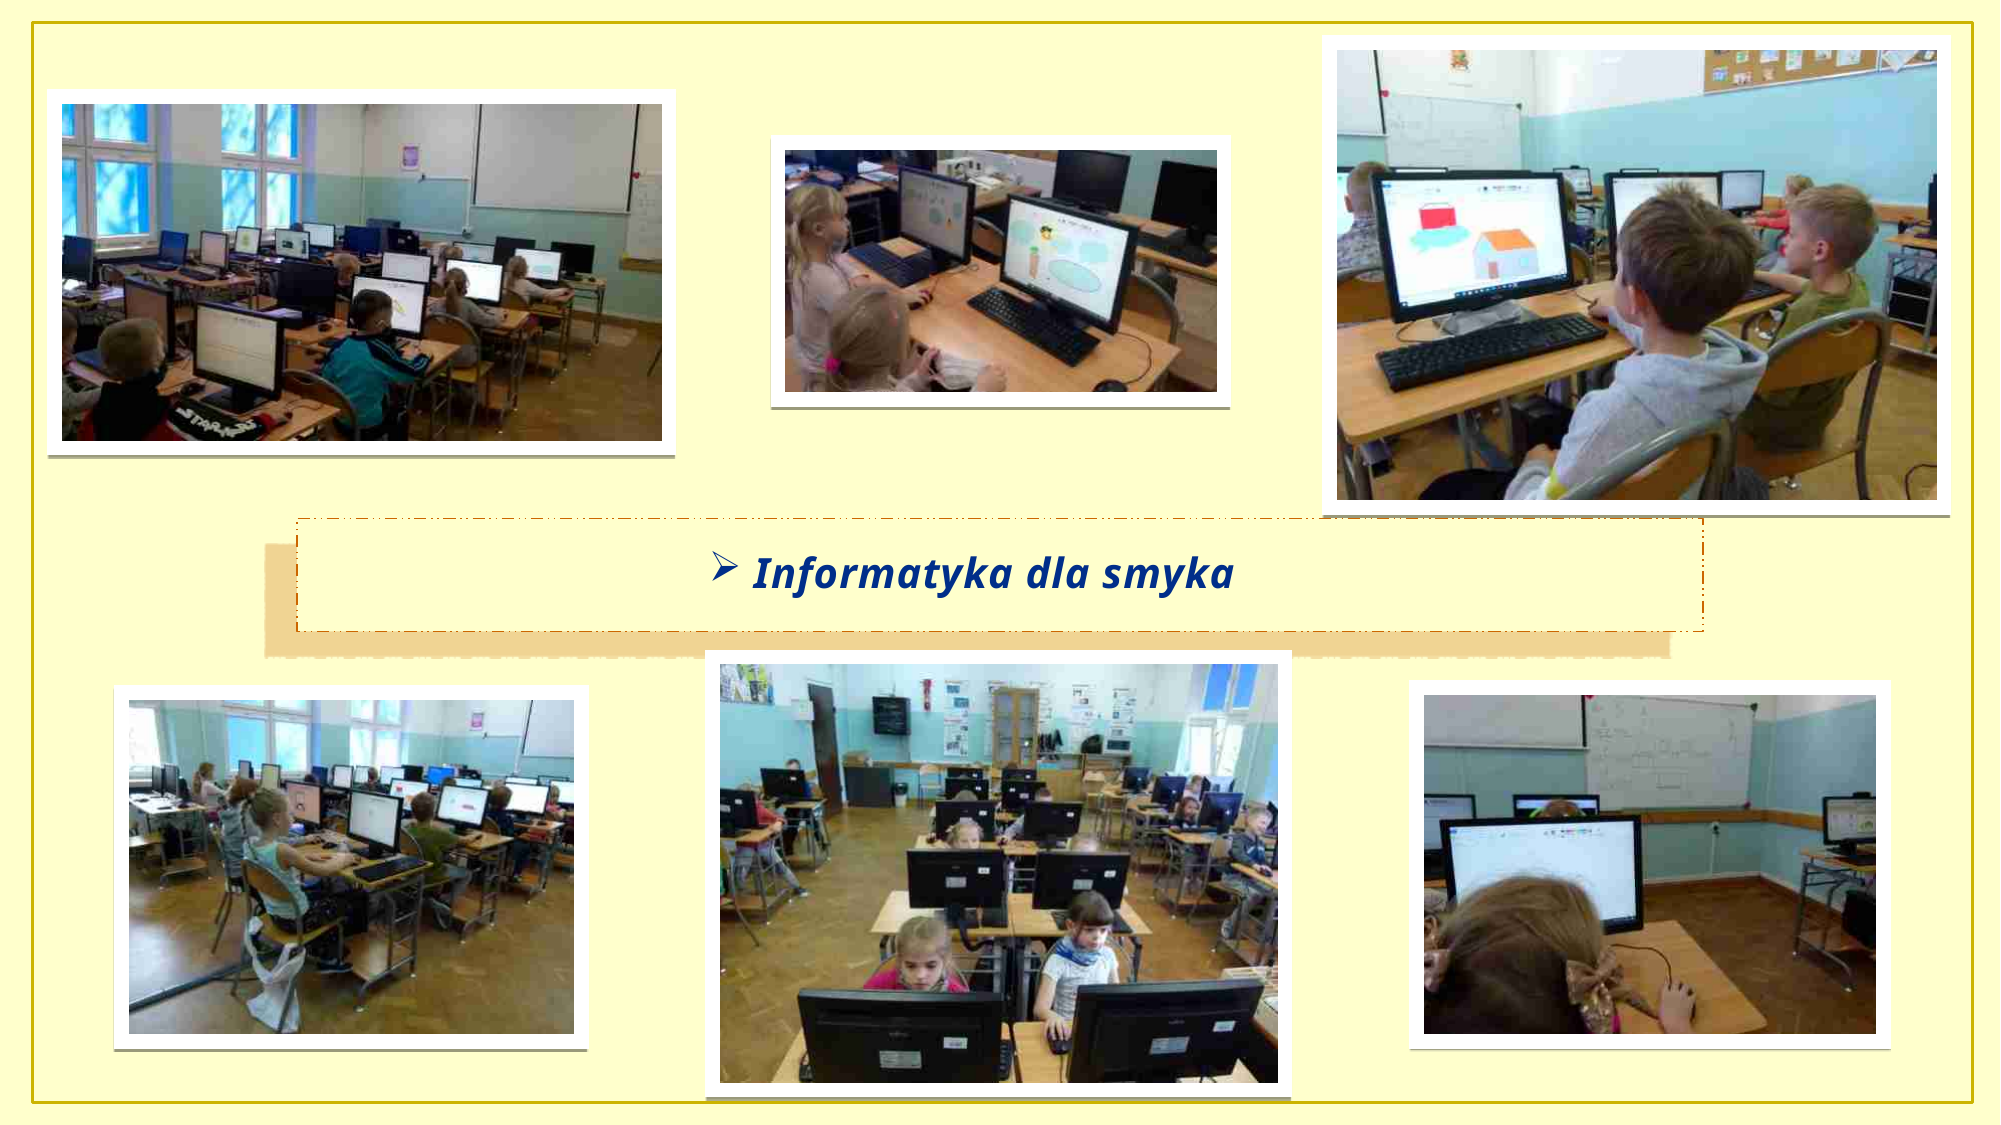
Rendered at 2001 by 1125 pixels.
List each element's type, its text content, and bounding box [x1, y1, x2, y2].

text_box Informatyka dla smyka [693, 539, 1250, 605]
text_box [296, 518, 1704, 632]
picture [1423, 694, 1877, 1035]
picture [128, 699, 575, 1035]
picture [61, 103, 662, 441]
picture [719, 664, 1278, 1083]
picture [785, 149, 1217, 393]
picture [1336, 50, 1937, 500]
